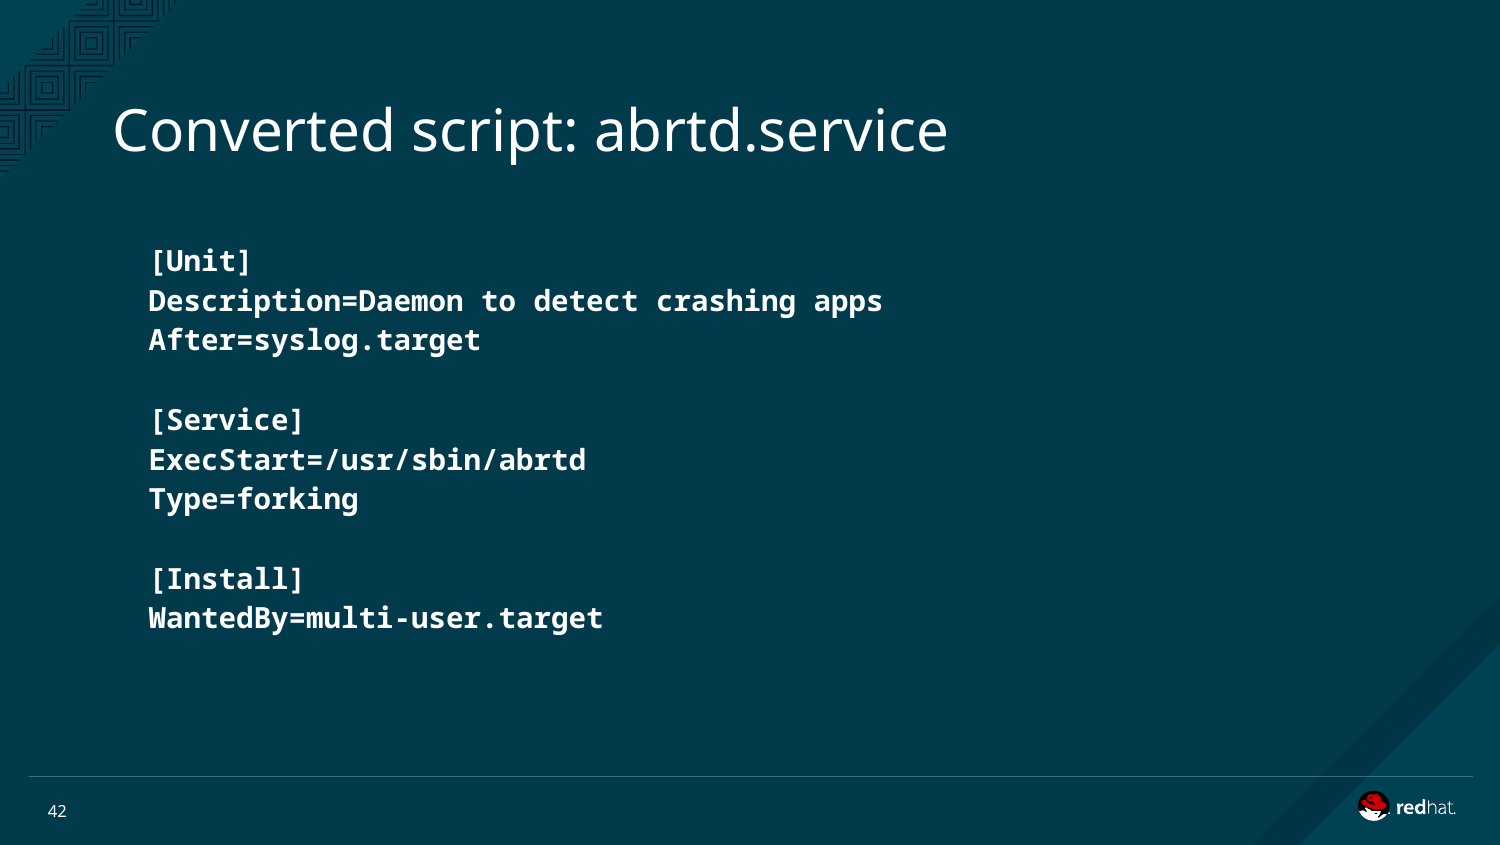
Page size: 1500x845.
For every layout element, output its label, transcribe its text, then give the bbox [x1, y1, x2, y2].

title Converted script: abrtd.service [112, 0, 1388, 169]
picture [99, 38, 103, 49]
text_box [Unit] Description=Daemon to detect crashing apps After=syslog.target [Service] ExecStart=/usr/sbin/abrtd Type=forking [Install] WantedBy=multi-user.target [112, 240, 884, 646]
